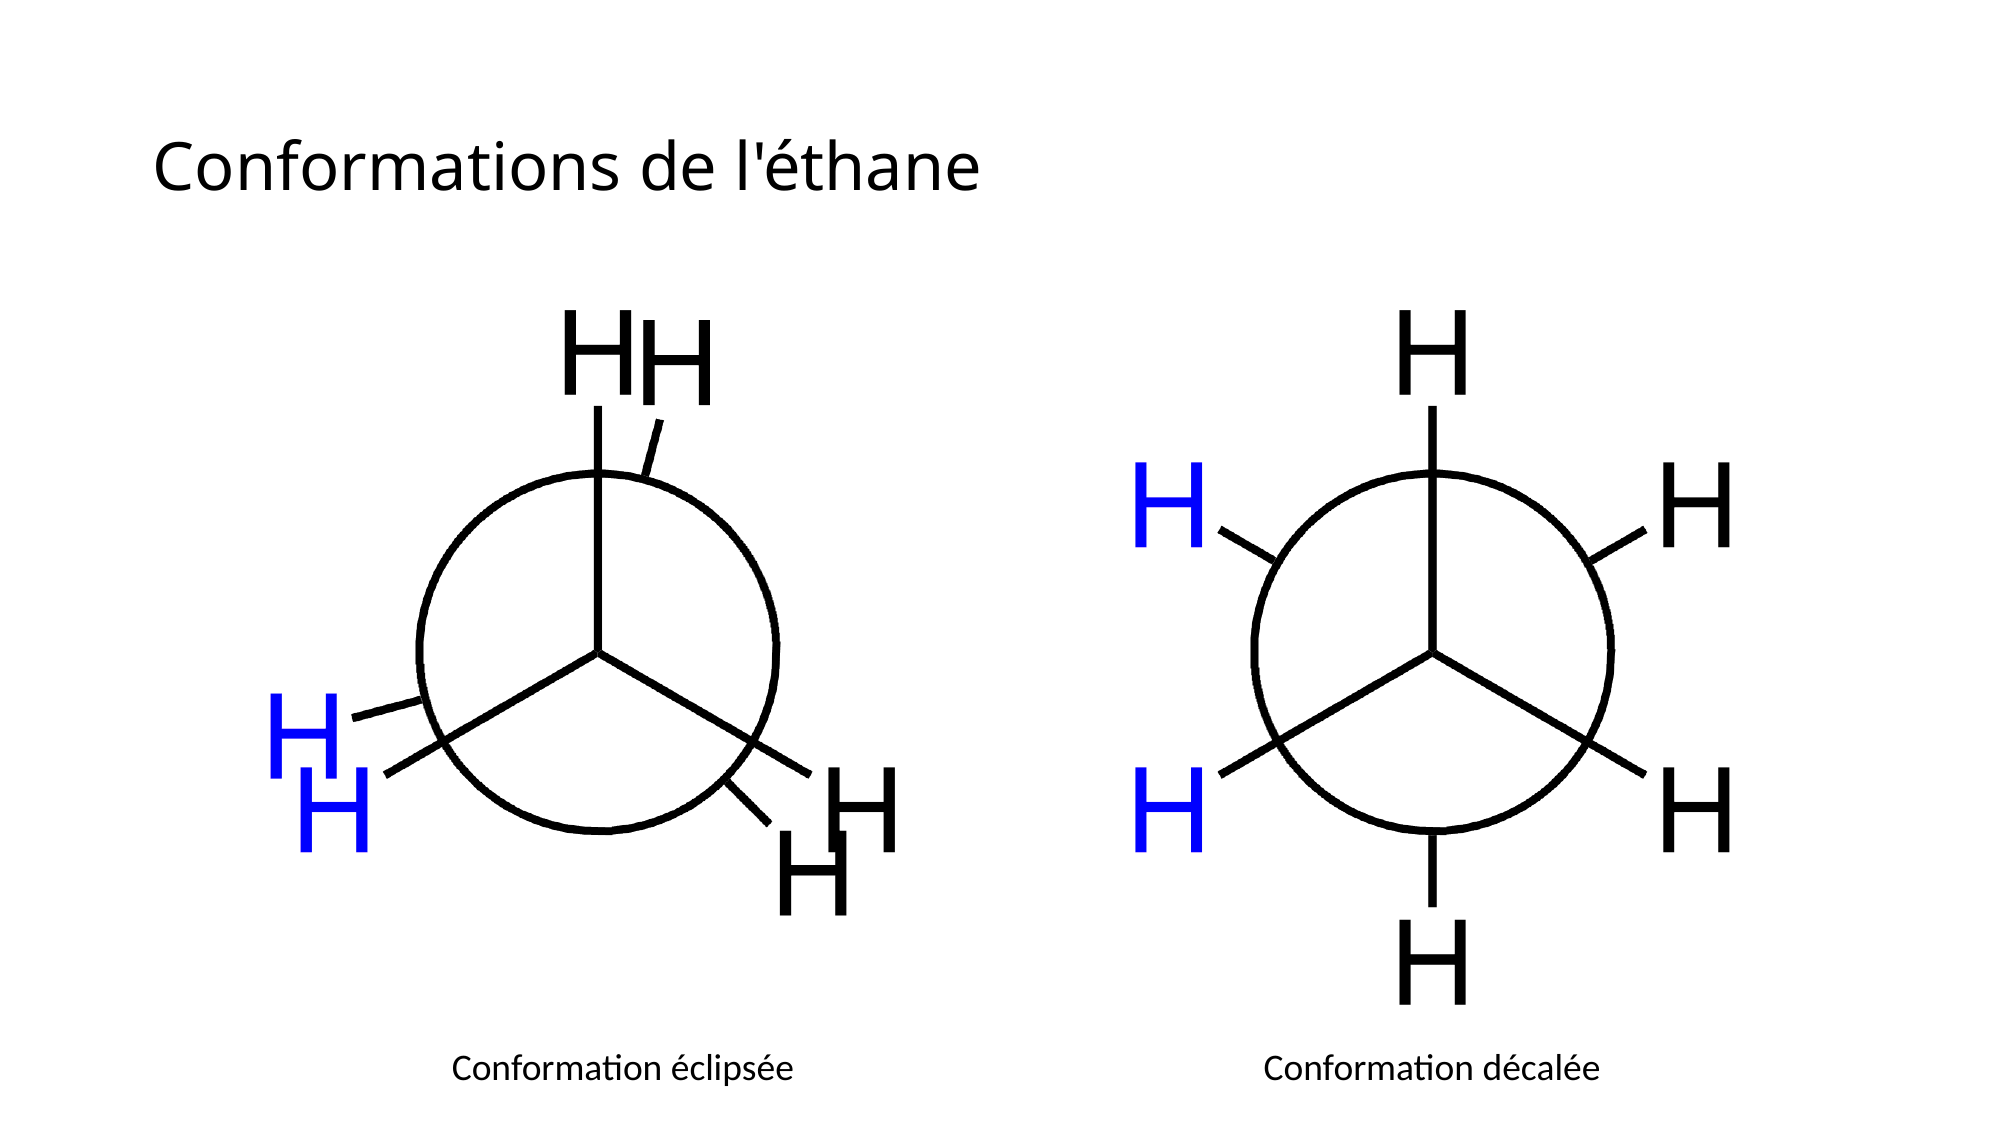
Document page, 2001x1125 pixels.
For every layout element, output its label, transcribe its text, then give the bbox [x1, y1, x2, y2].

text_box Conformation décalée [1207, 1035, 1658, 1097]
picture [251, 299, 1749, 1014]
title Conformations de l'éthane [137, 59, 1863, 278]
text_box Conformation éclipsée [398, 1035, 849, 1097]
